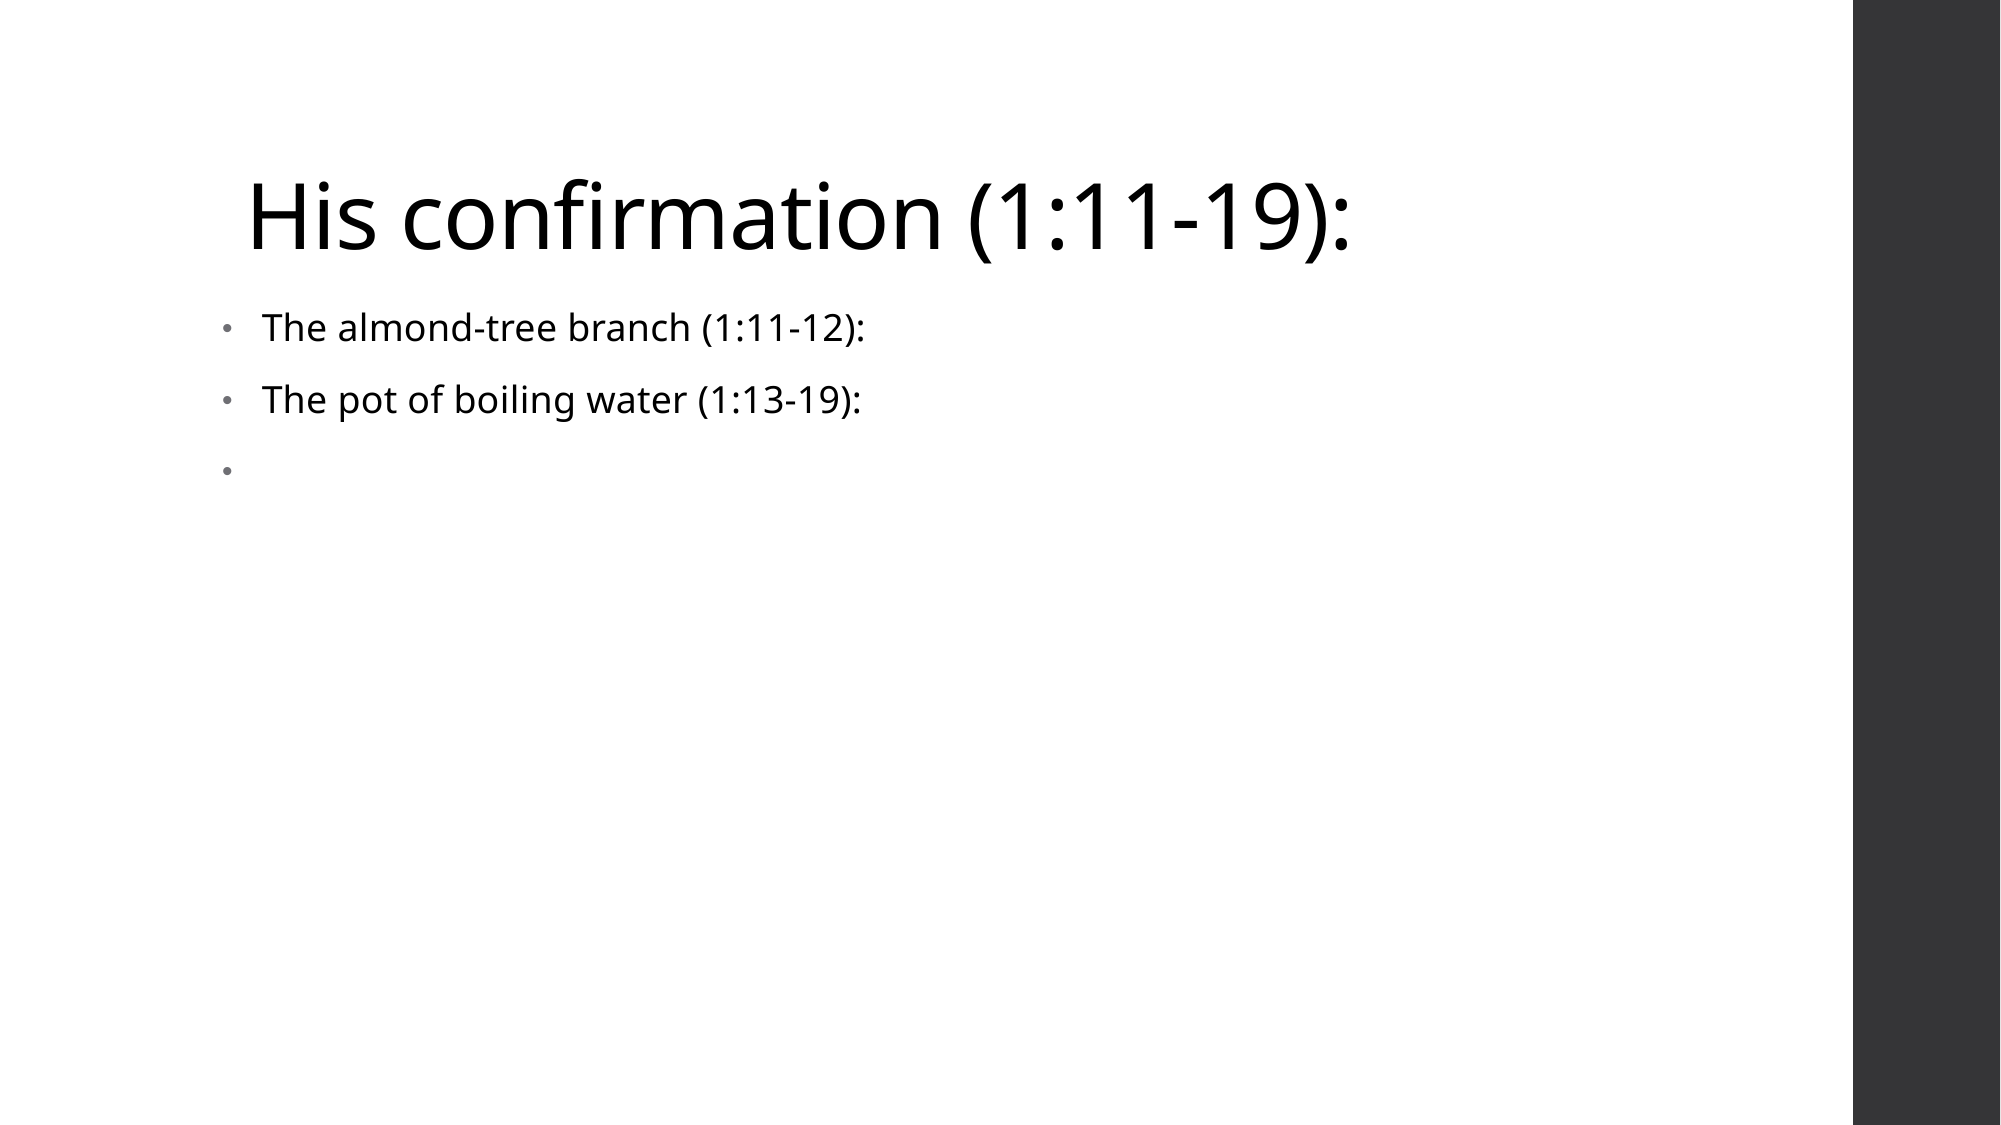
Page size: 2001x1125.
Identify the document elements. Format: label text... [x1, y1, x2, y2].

list The almond-tree branch (1:11-12): The pot of boiling water (1:13-19): [206, 299, 1617, 1014]
title His confirmation (1:11-19): [206, 60, 1797, 278]
